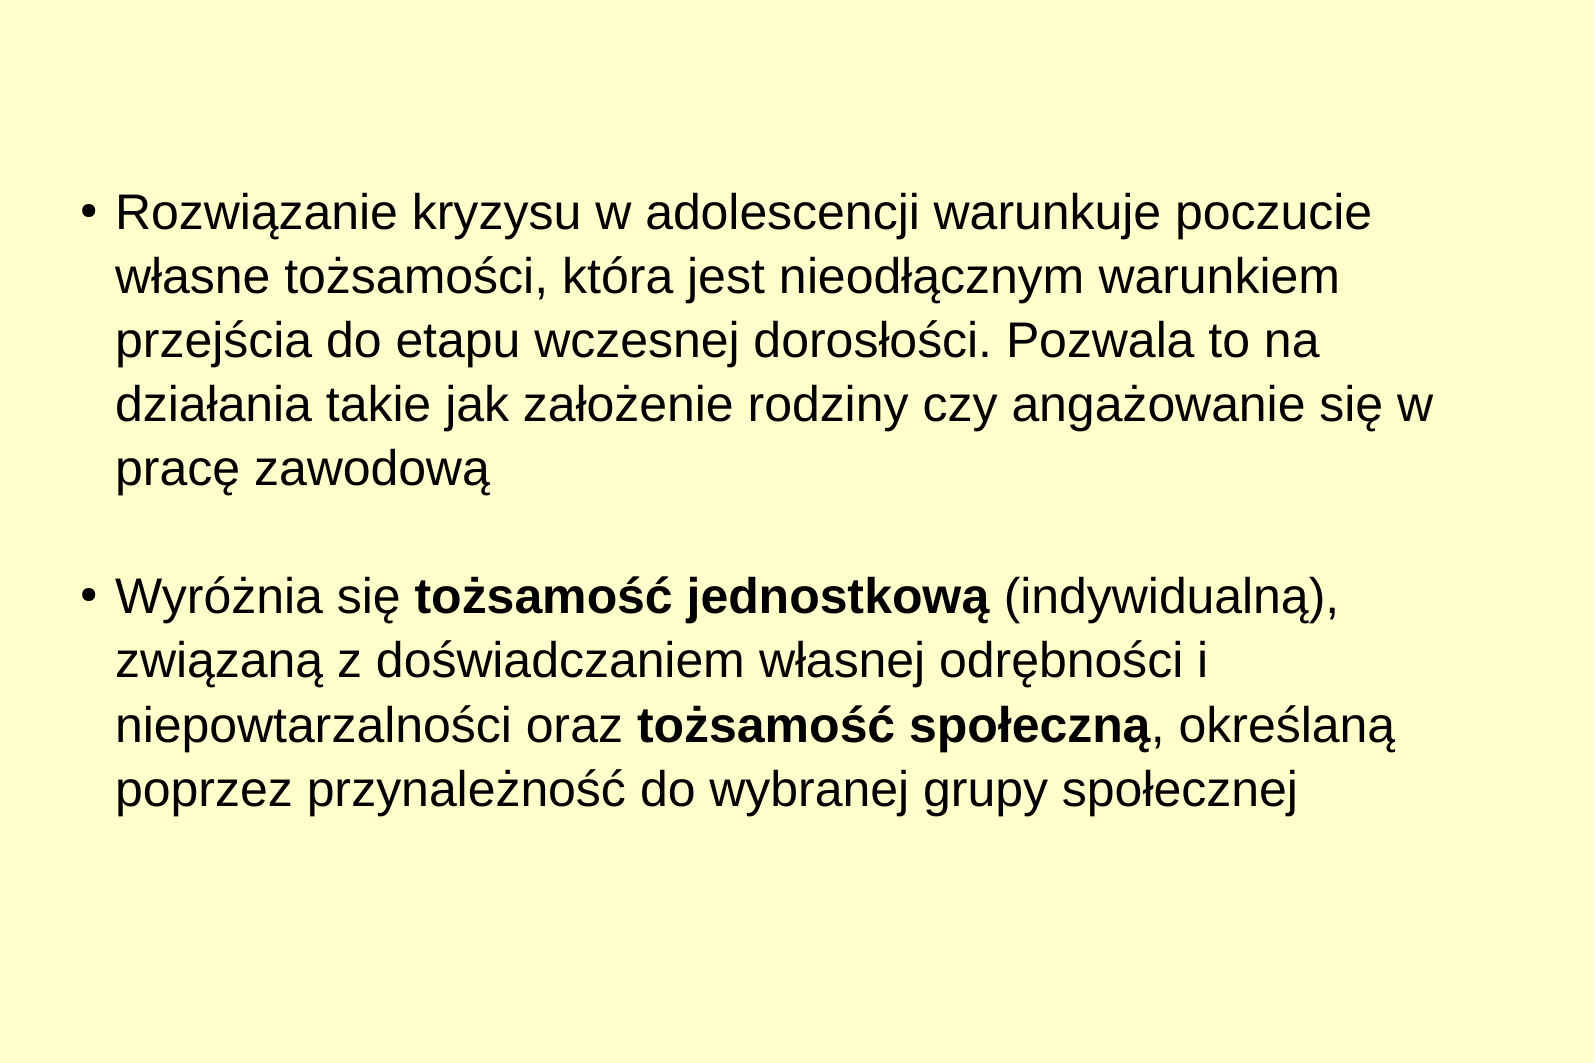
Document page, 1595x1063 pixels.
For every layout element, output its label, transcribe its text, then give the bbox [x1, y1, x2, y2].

subtitle Rozwiązanie kryzysu w adolescencji warunkuje poczucie własne tożsamości, która jest nieodłącznym warunkiem przejścia do etapu wczesnej dorosłości. Pozwala to na działania takie jak założenie rodziny czy angażowanie się w pracę zawodową Wyróżnia się tożsamość jednostkową (indywidualną), związaną z doświadczaniem własnej odrębności i niepowtarzalności oraz tożsamość społeczną, określaną poprzez przynależność do wybranej grupy społecznej [79, 42, 1515, 951]
